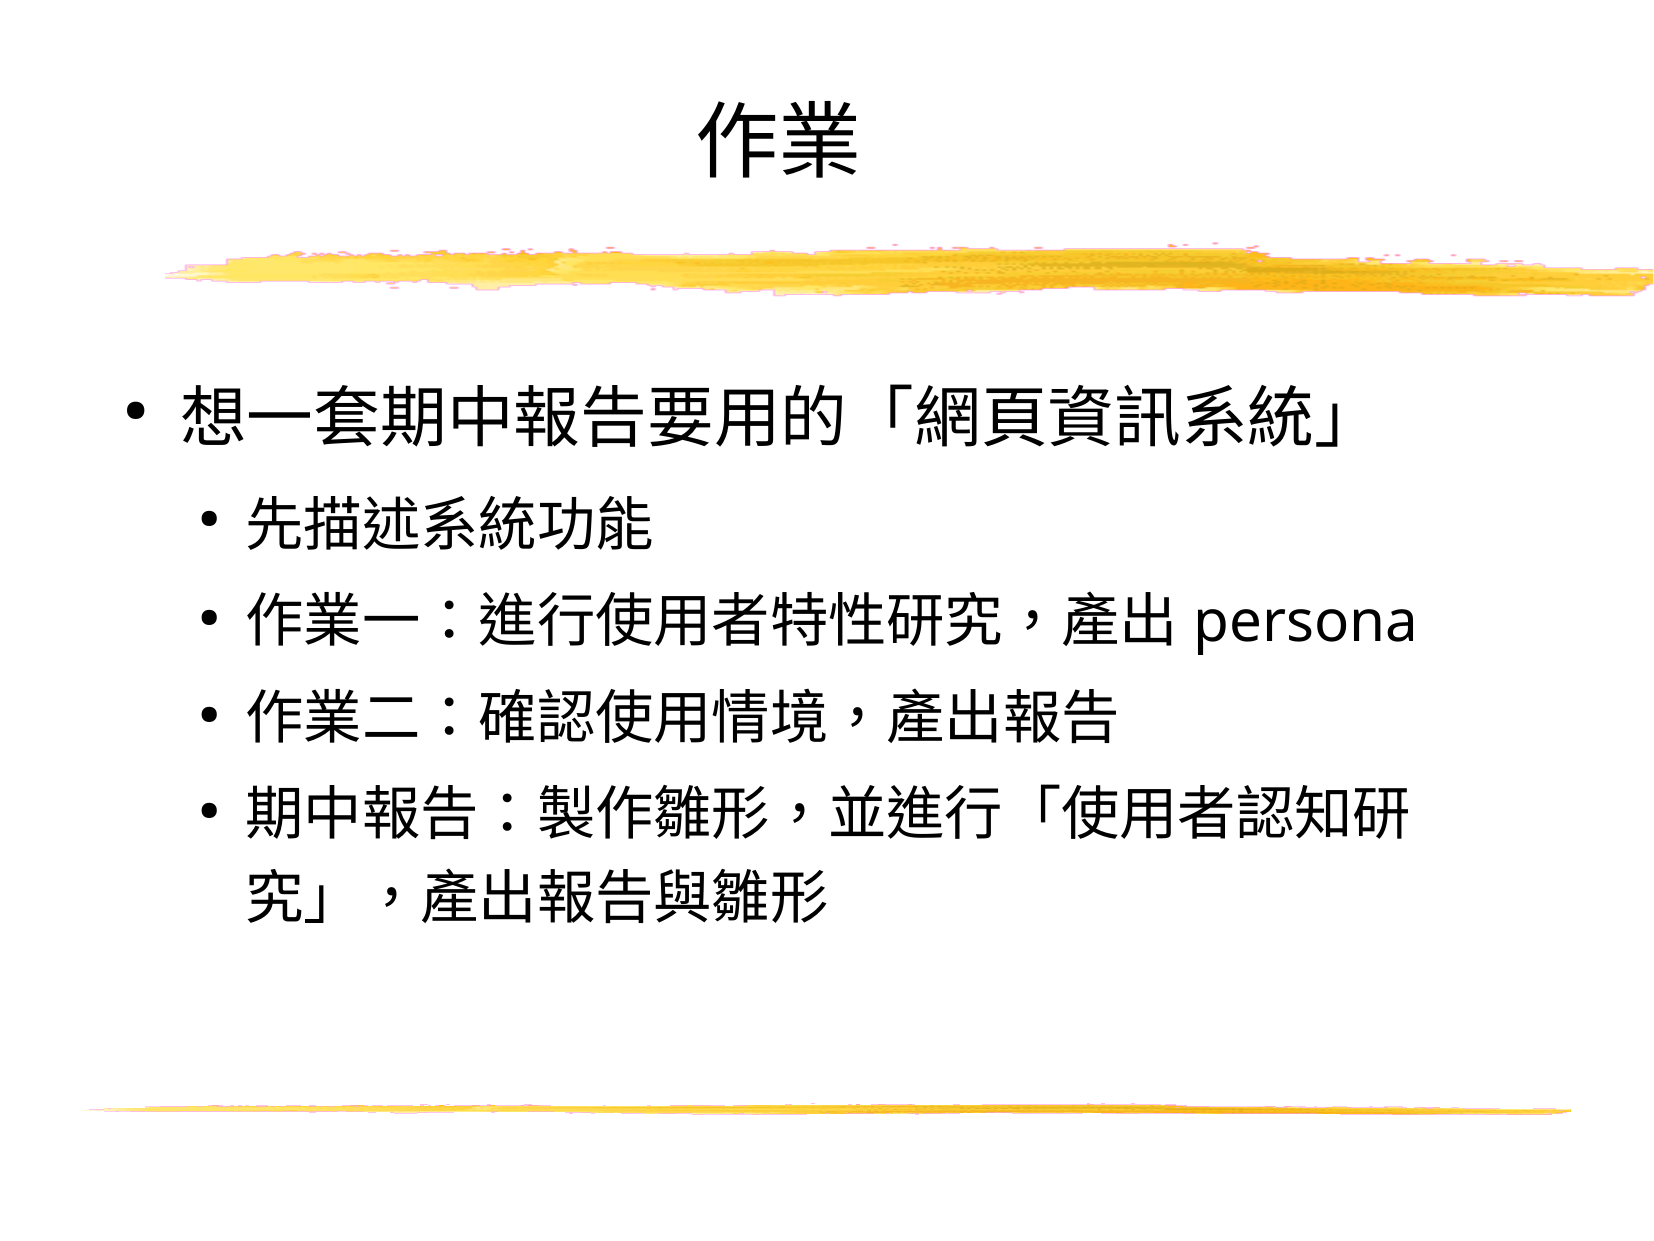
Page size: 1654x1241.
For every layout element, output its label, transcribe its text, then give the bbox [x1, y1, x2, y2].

picture [82, 1102, 1571, 1117]
title 作業 [76, 28, 1482, 235]
list 想一套期中報告要用的「網頁資訊系統」 先描述系統功能 作業一：進行使用者特性研究，產出persona 作業二：確認使用情境，產出報告 期中報告：製作雛形，並進行「使用者認知研究」，產出報告與雛形 [124, 358, 1530, 1103]
picture [165, 237, 1654, 308]
